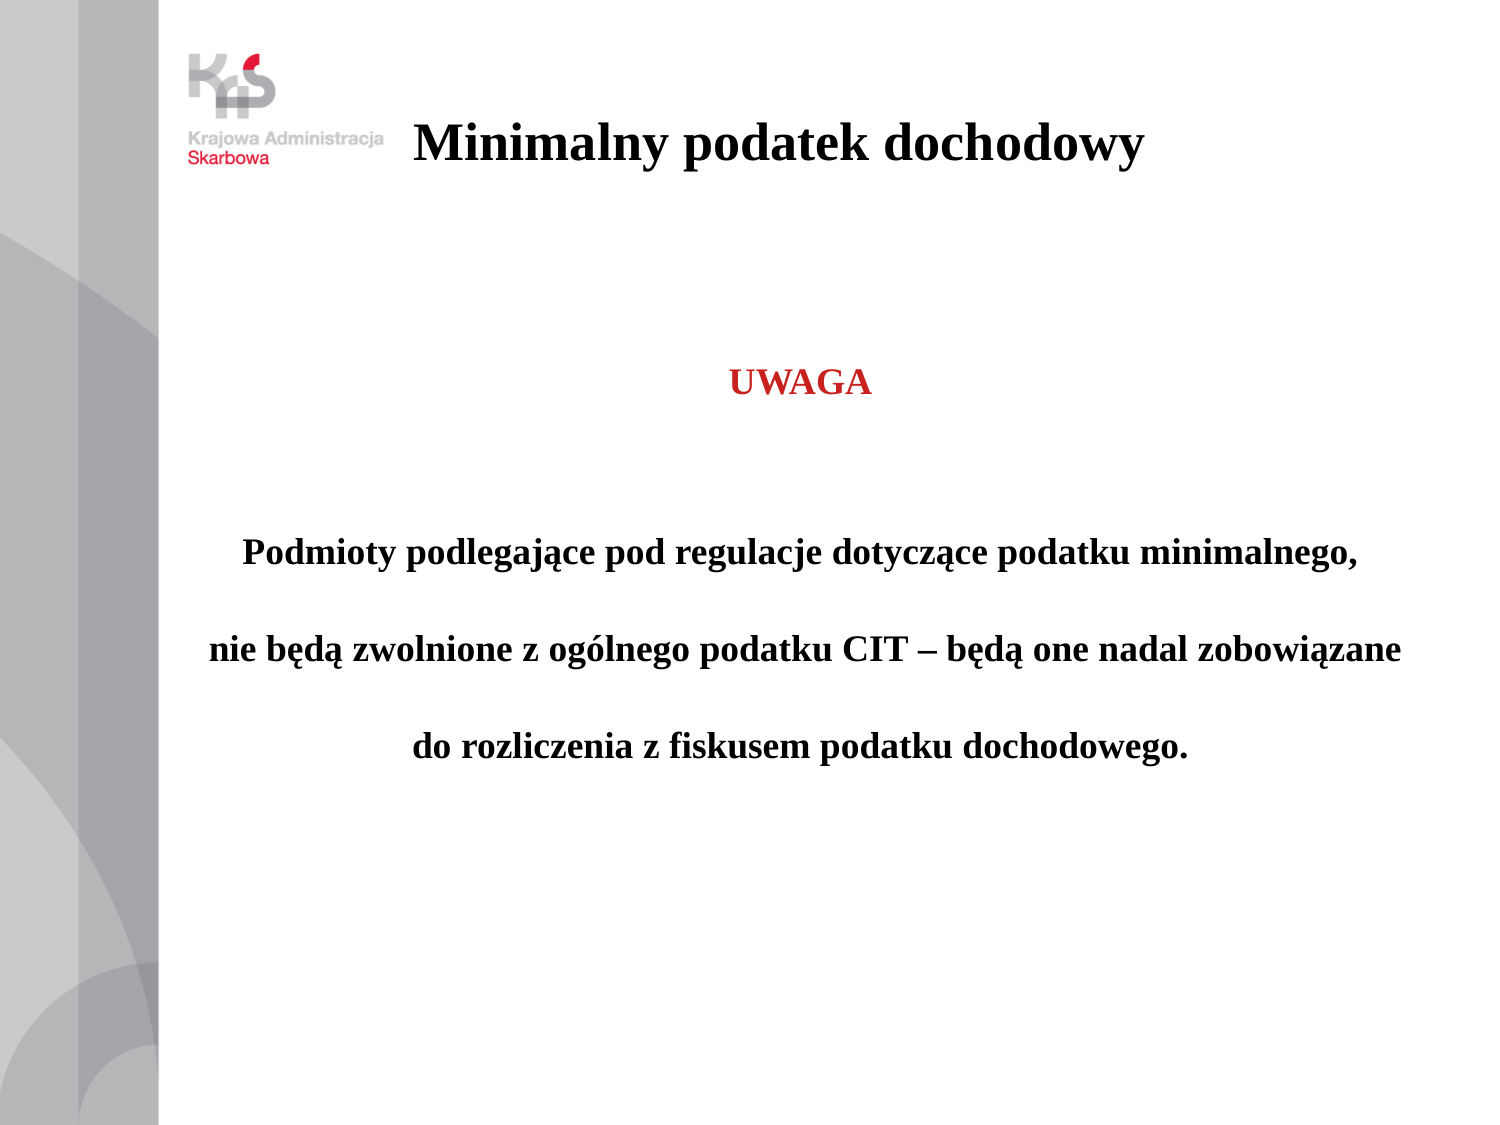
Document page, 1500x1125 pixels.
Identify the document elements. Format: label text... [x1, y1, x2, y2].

picture [0, 0, 1500, 1125]
subtitle UWAGA Podmioty podlegające pod regulacje dotyczące podatku minimalnego, nie będą zwolnione z ogólnego podatku CIT – będą one nadal zobowiązane do rozliczenia z fiskusem podatku dochodowego. [177, 215, 1424, 1032]
title Minimalny podatek dochodowy [413, 44, 1424, 215]
